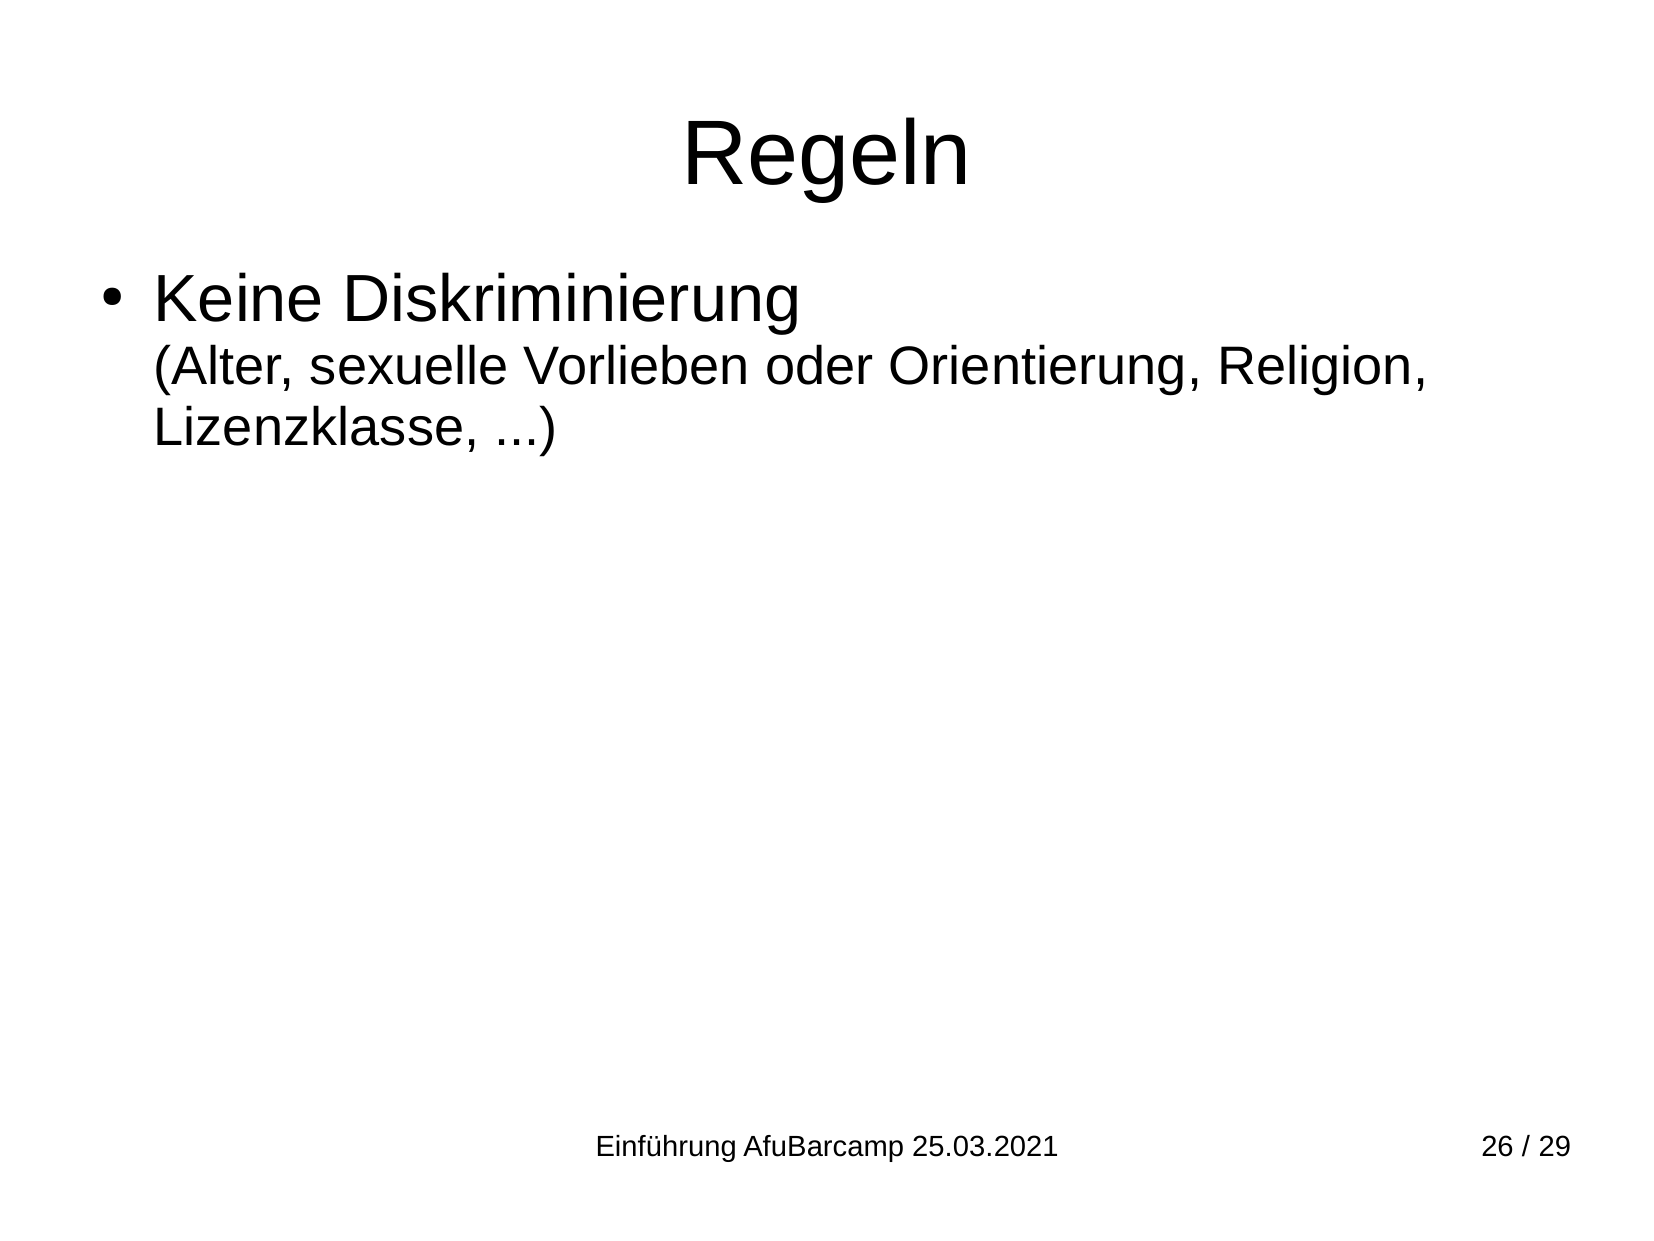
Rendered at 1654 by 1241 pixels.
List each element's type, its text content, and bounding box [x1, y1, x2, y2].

title Regeln [82, 49, 1571, 257]
list Keine Diskriminierung (Alter, sexuelle Vorlieben oder Orientierung, Religion, Lizenzklasse, ...) [82, 261, 1571, 981]
